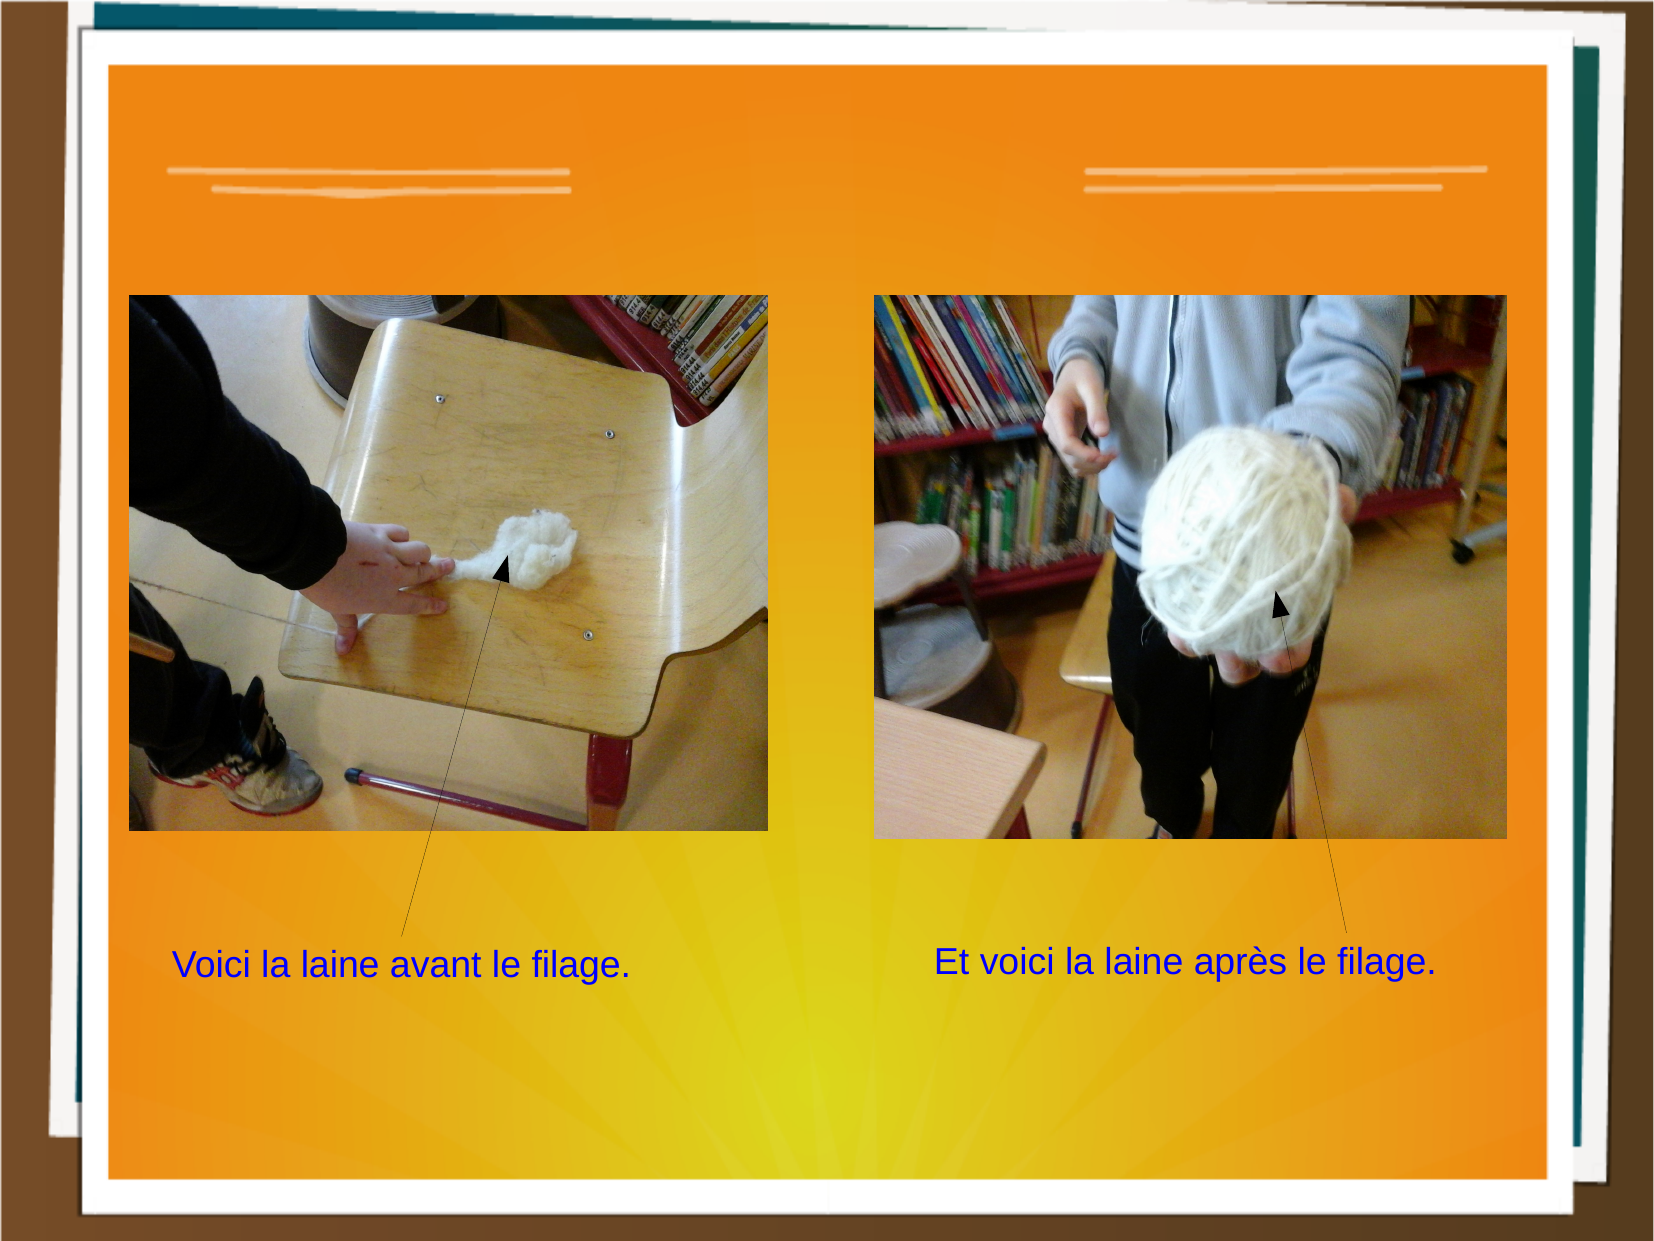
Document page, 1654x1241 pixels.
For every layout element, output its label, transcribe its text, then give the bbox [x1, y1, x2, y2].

picture [0, 0, 1654, 1241]
text_box Et voici la laine après le filage. [919, 932, 1605, 990]
text_box Voici la laine avant le filage. [157, 936, 748, 994]
